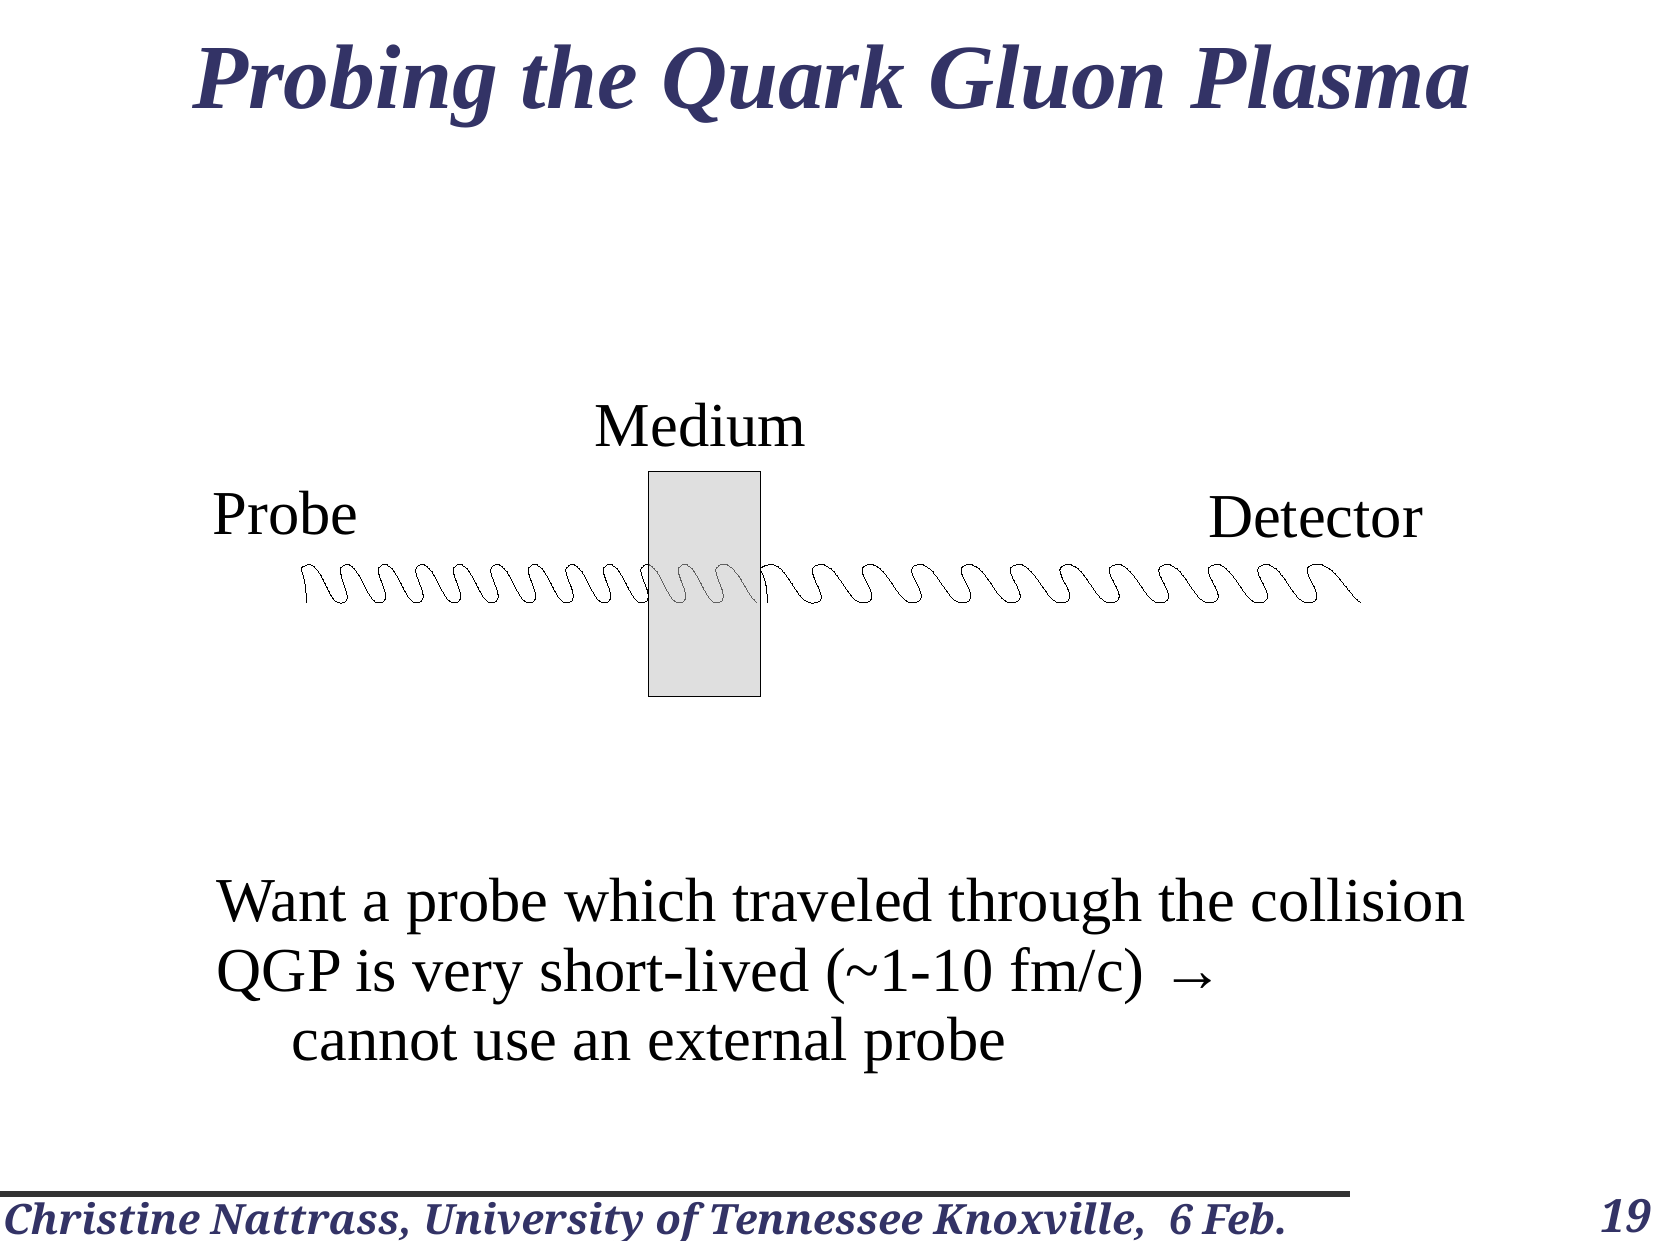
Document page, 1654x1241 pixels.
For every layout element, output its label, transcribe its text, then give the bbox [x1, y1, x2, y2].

text_box Want a probe which traveled through the collision QGP is very short-lived (~1-10 fm/c) → cannot use an external probe [202, 858, 1482, 1132]
text_box Probe [197, 471, 423, 556]
text_box Medium [547, 382, 855, 467]
title Probing the Quark Gluon Plasma [88, 15, 1577, 139]
text_box [648, 471, 761, 697]
text_box Detector [1193, 474, 1473, 559]
